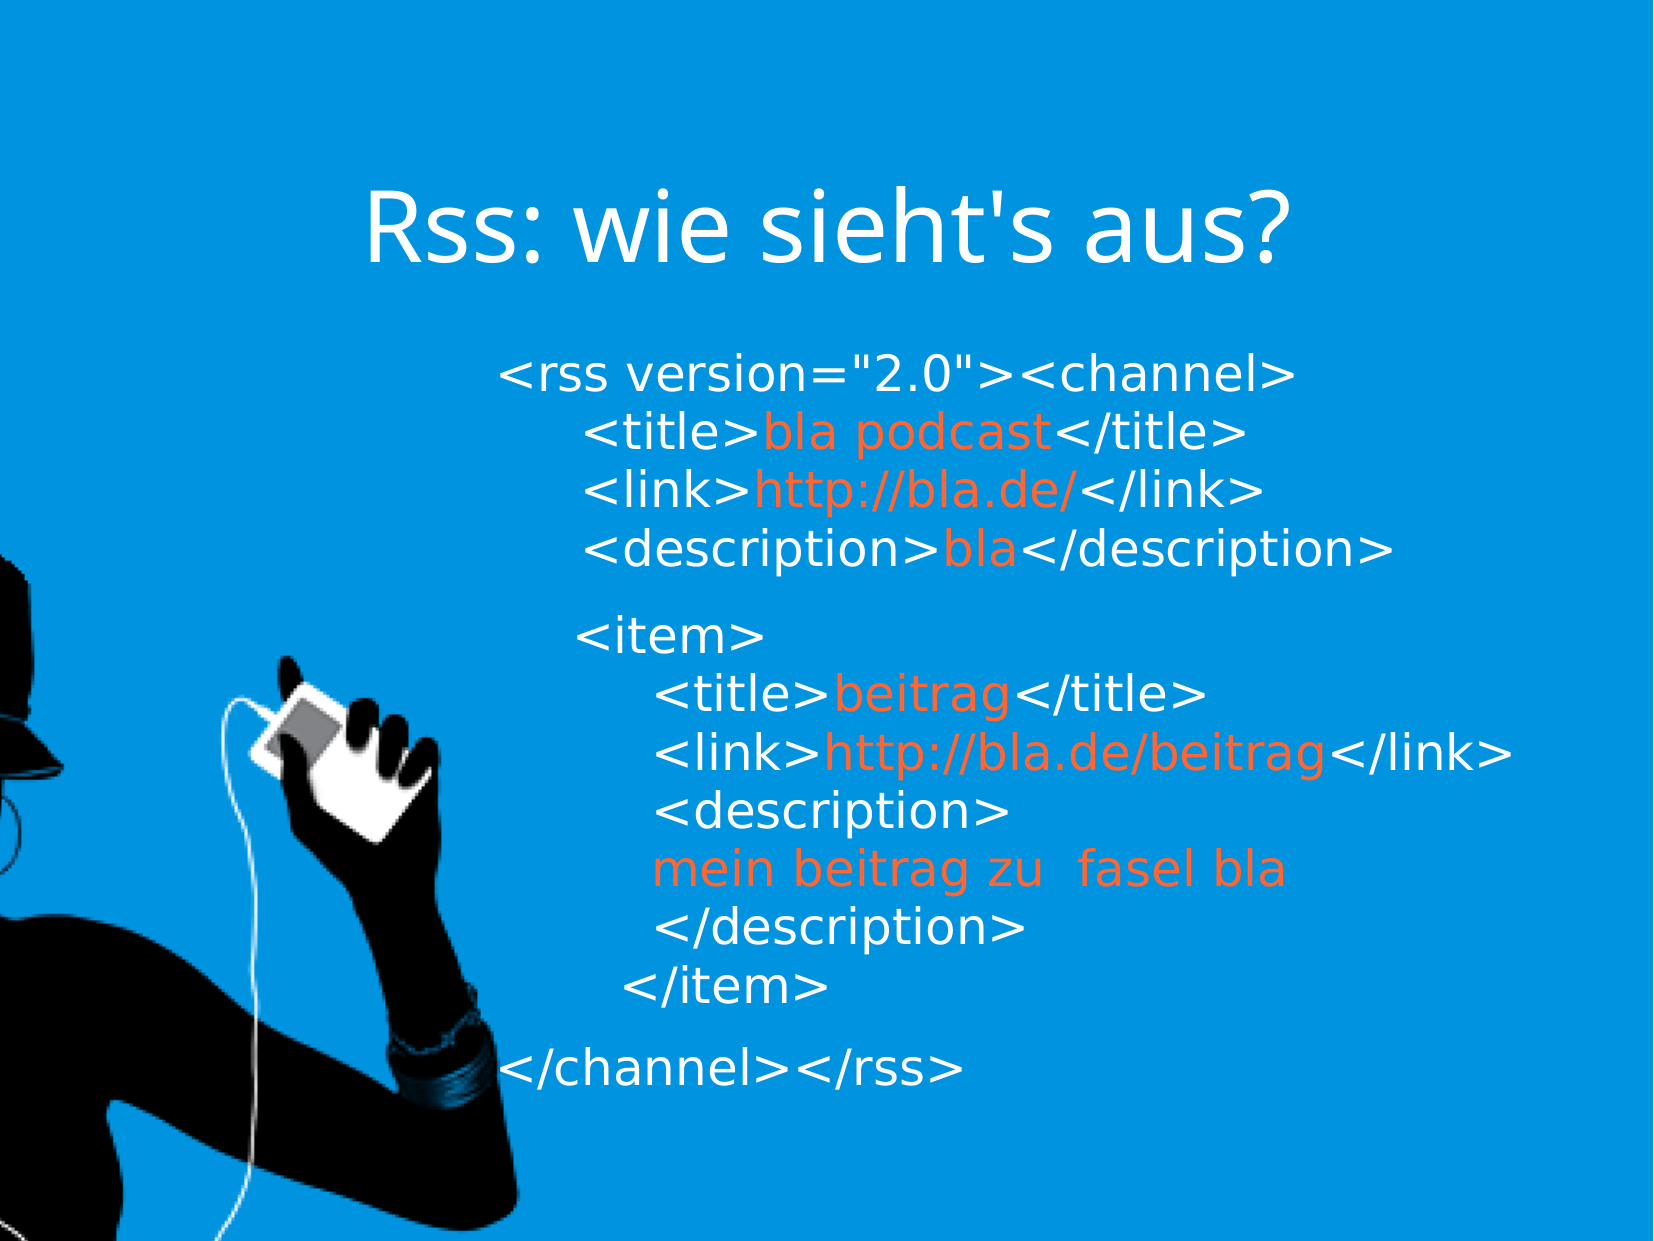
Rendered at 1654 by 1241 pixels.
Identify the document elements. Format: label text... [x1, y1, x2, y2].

title Rss: wie sieht's aus? [121, 102, 1533, 344]
picture [0, 719, 60, 773]
picture [0, 558, 33, 720]
list <rss version="2.0"><channel> <title>bla podcast</title> <link>http://bla.de/</link> <description>bla</description> <item> <title>beitrag</title> <link>http://bla.de/beitrag</link> <description> mein beitrag zu fasel bla </description> </item> </channel></rss> [477, 344, 1533, 1127]
picture [0, 657, 516, 1241]
picture [31, 771, 59, 778]
